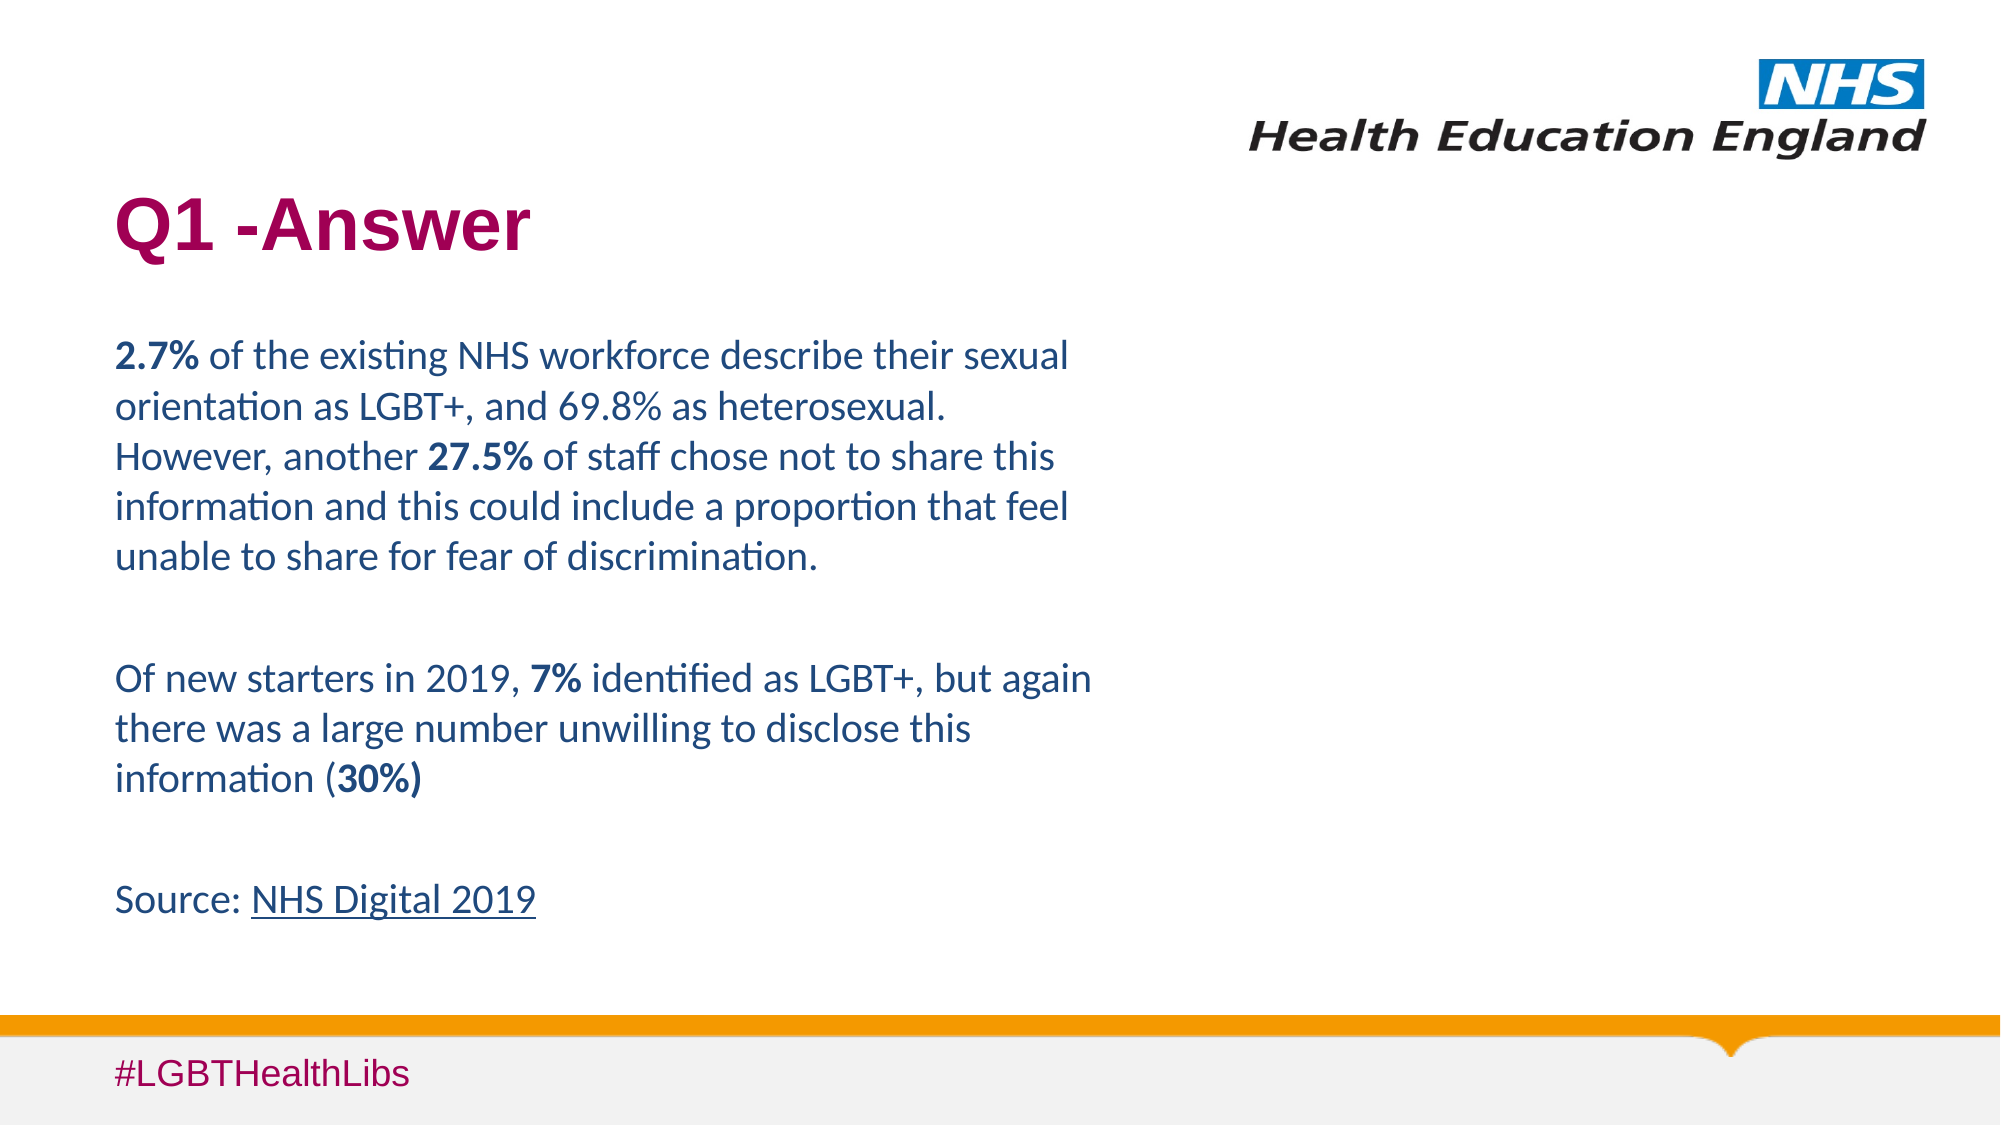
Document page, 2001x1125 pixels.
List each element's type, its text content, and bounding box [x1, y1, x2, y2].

text_box #LGBTHealthLibs [99, 1041, 510, 1103]
list 2.7% of the existing NHS workforce describe their sexual orientation as LGBT+, and 69.8% as heterosexual. However, another 27.5% of staff chose not to share this information and this could include a proportion that feel unable to share for fear of discrimination. Of new starters in 2019, 7% identified as LGBT+, but again there was a large number unwilling to disclose this information (30%) Source: NHS Digital 2019 [99, 320, 1883, 932]
title Q1 -Answer [99, 168, 1801, 280]
